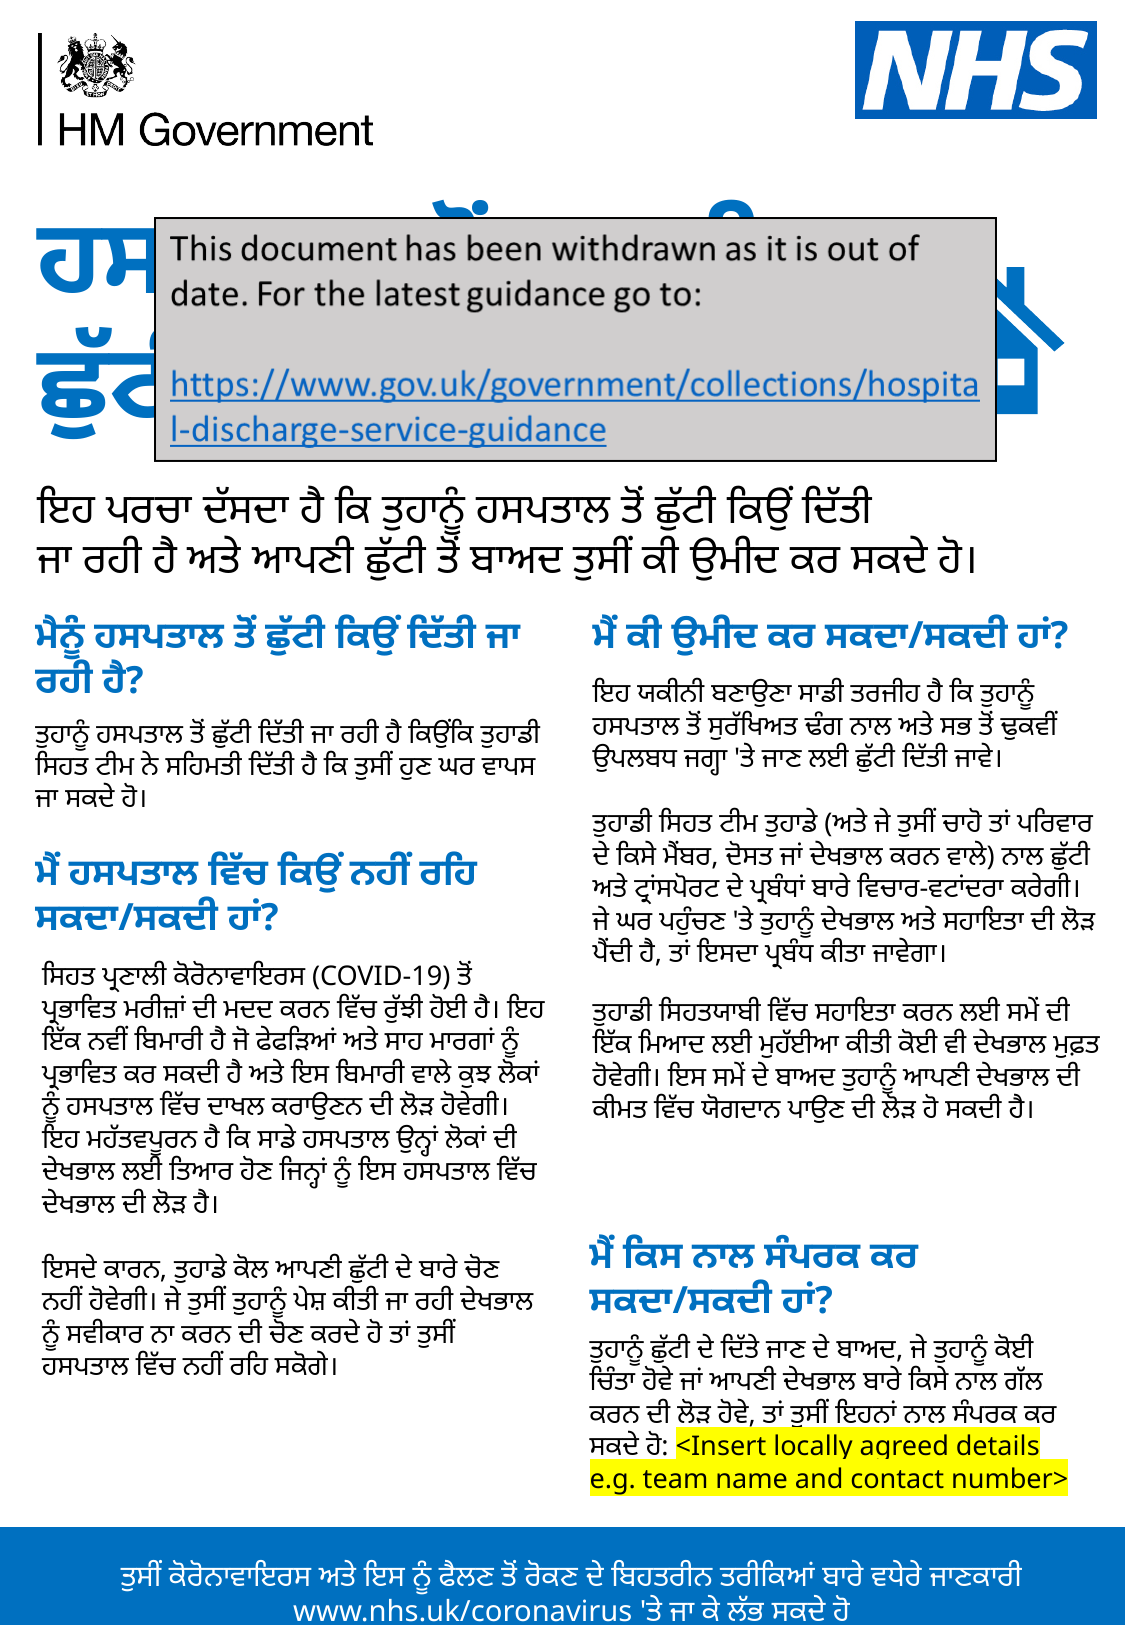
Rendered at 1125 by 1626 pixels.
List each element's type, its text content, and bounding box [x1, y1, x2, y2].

text_box ਸਿਹਤ ਪ੍ਰਣਾਲੀ ਕੋਰੋਨਾਵਾਇਰਸ (COVID-19) ਤੋਂ ਪ੍ਰਭਾਵਿਤ ਮਰੀਜ਼ਾਂ ਦੀ ਮਦਦ ਕਰਨ ਵਿੱਚ ਰੁੱਝੀ ਹੋਈ ਹੈ। ਇਹ ਇੱਕ ਨਵੀਂ ਬਿਮਾਰੀ ਹੈ ਜੋ ਫੇਫੜਿਆਂ ਅਤੇ ਸਾਹ ਮਾਰਗਾਂ ਨੂੰ ਪ੍ਰਭਾਵਿਤ ਕਰ ਸਕਦੀ ਹੈ ਅਤੇ ਇਸ ਬਿਮਾਰੀ ਵਾਲੇ ਕੁਝ ਲੋਕਾਂ ਨੂੰ ਹਸਪਤਾਲ ਵਿੱਚ ਦਾਖਲ ਕਰਾਉਣਨ ਦੀ ਲੋੜ ਹੋਵੇਗੀ। ਇਹ ਮਹੱਤਵਪੂਰਨ ਹੈ ਕਿ ਸਾਡੇ ਹਸਪਤਾਲ ਉਨ੍ਹਾਂ ਲੋਕਾਂ ਦੀ ਦੇਖਭਾਲ ਲਈ ਤਿਆਰ ਹੋਣ ਜਿਨ੍ਹਾਂ ਨੂੰ ਇਸ ਹਸਪਤਾਲ ਵਿੱਚ ਦੇਖਭਾਲ ਦੀ ਲੋੜ ਹੈ। ਇਸਦੇ ਕਾਰਨ, ਤੁਹਾਡੇ ਕੋਲ ਆਪਣੀ ਛੁੱਟੀ ਦੇ ਬਾਰੇ ਚੋਣ ਨਹੀਂ ਹੋਵੇਗੀ। ਜੇ ਤੁਸੀਂ ਤੁਹਾਨੂੰ ਪੇਸ਼ ਕੀਤੀ ਜਾ ਰਹੀ ਦੇਖਭਾਲ ਨੂੰ ਸਵੀਕਾਰ ਨਾ ਕਰਨ ਦੀ ਚੋਣ ਕਰਦੇ ਹੋ ਤਾਂ ਤੁਸੀਂ ਹਸਪਤਾਲ ਵਿੱਚ ਨਹੀਂ ਰਹਿ ਸਕੋਗੇ। [27, 951, 560, 1389]
text_box ਮੈਂ ਕੀ ਉਮੀਦ ਕਰ ਸਕਦਾ/ਸਕਦੀ ਹਾਂ? ਇਹ ਯਕੀਨੀ ਬਣਾਉਣਾ ਸਾਡੀ ਤਰਜੀਹ ਹੈ ਕਿ ਤੁਹਾਨੂੰ ਹਸਪਤਾਲ ਤੋਂ ਸੁਰੱਖਿਅਤ ਢੰਗ ਨਾਲ ਅਤੇ ਸਭ ਤੋਂ ਢੁਕਵੀਂ ਉਪਲਬਧ ਜਗ੍ਹਾ 'ਤੇ ਜਾਣ ਲਈ ਛੁੱਟੀ ਦਿੱਤੀ ਜਾਵੇ। ਤੁਹਾਡੀ ਸਿਹਤ ਟੀਮ ਤੁਹਾਡੇ (ਅਤੇ ਜੇ ਤੁਸੀਂ ਚਾਹੋ ਤਾਂ ਪਰਿਵਾਰ ਦੇ ਕਿਸੇ ਮੈਂਬਰ, ਦੋਸਤ ਜਾਂ ਦੇਖਭਾਲ ਕਰਨ ਵਾਲੇ) ਨਾਲ ਛੁੱਟੀ ਅਤੇ ਟ੍ਰਾਂਸਪੋਰਟ ਦੇ ਪ੍ਰਬੰਧਾਂ ਬਾਰੇ ਵਿਚਾਰ-ਵਟਾਂਦਰਾ ਕਰੇਗੀ। ਜੇ ਘਰ ਪਹੁੰਚਣ 'ਤੇ ਤੁਹਾਨੂੰ ਦੇਖਭਾਲ ਅਤੇ ਸਹਾਇਤਾ ਦੀ ਲੋੜ ਪੈਂਦੀ ਹੈ, ਤਾਂ ਇਸਦਾ ਪ੍ਰਬੰਧ ਕੀਤਾ ਜਾਵੇਗਾ। ਤੁਹਾਡੀ ਸਿਹਤਯਾਬੀ ਵਿੱਚ ਸਹਾਇਤਾ ਕਰਨ ਲਈ ਸਮੇਂ ਦੀ ਇੱਕ ਮਿਆਦ ਲਈ ਮੁਹੱਈਆ ਕੀਤੀ ਕੋਈ ਵੀ ਦੇਖਭਾਲ ਮੁਫ਼ਤ ਹੋਵੇਗੀ। ਇਸ ਸਮੇਂ ਦੇ ਬਾਅਦ ਤੁਹਾਨੂੰ ਆਪਣੀ ਦੇਖਭਾਲ ਦੀ ਕੀਮਤ ਵਿੱਚ ਯੋਗਦਾਨ ਪਾਉਣ ਦੀ ਲੋੜ ਹੋ ਸਕਦੀ ਹੈ। [577, 603, 1116, 1279]
text_box ਹਸਪਤਾਲ ਤੋਂ ਤੁਹਾਡੀ ਛੁੱਟੀ: ਘਰ ਜਾਣਾ [22, 182, 863, 474]
text_box ਇਹ ਪਰਚਾ ਦੱਸਦਾ ਹੈ ਕਿ ਤੁਹਾਨੂੰ ਹਸਪਤਾਲ ਤੋਂ ਛੁੱਟੀ ਕਿਉਂ ਦਿੱਤੀ ਜਾ ਰਹੀ ਹੈ ਅਤੇ ਆਪਣੀ ਛੁੱਟੀ ਤੋਂ ਬਾਅਦ ਤੁਸੀਂ ਕੀ ਉਮੀਦ ਕਰ ਸਕਦੇ ਹੋ। [22, 474, 1125, 591]
text_box ਮੈਂ ਕਿਸ ਨਾਲ ਸੰਪਰਕ ਕਰ ਸਕਦਾ/ਸਕਦੀ ਹਾਂ? ਤੁਹਾਨੂੰ ਛੁੱਟੀ ਦੇ ਦਿੱਤੇ ਜਾਣ ਦੇ ਬਾਅਦ, ਜੇ ਤੁਹਾਨੂੰ ਕੋਈ ਚਿੰਤਾ ਹੋਵੇ ਜਾਂ ਆਪਣੀ ਦੇਖਭਾਲ ਬਾਰੇ ਕਿਸੇ ਨਾਲ ਗੱਲ ਕਰਨ ਦੀ ਲੋੜ ਹੋਵੇ, ਤਾਂ ਤੁਸੀਂ ਇਹਨਾਂ ਨਾਲ ਸੰਪਰਕ ਕਰ ਸਕਦੇ ਹੋ: <Insert locally agreed details e.g. team name and contact number> [574, 1224, 1098, 1501]
text_box ਮੈਨੂੰ ਹਸਪਤਾਲ ਤੋਂ ਛੁੱਟੀ ਕਿਉਂ ਦਿੱਤੀ ਜਾ ਰਹੀ ਹੈ? ਤੁਹਾਨੂੰ ਹਸਪਤਾਲ ਤੋਂ ਛੁੱਟੀ ਦਿੱਤੀ ਜਾ ਰਹੀ ਹੈ ਕਿਉਂਕਿ ਤੁਹਾਡੀ ਸਿਹਤ ਟੀਮ ਨੇ ਸਹਿਮਤੀ ਦਿੱਤੀ ਹੈ ਕਿ ਤੁਸੀਂ ਹੁਣ ਘਰ ਵਾਪਸ ਜਾ ਸਕਦੇ ਹੋ। ਮੈਂ ਹਸਪਤਾਲ ਵਿੱਚ ਕਿਉਂ ਨਹੀਂ ਰਹਿ ਸਕਦਾ/ਸਕਦੀ ਹਾਂ? [20, 603, 561, 1046]
picture [146, 212, 1079, 475]
